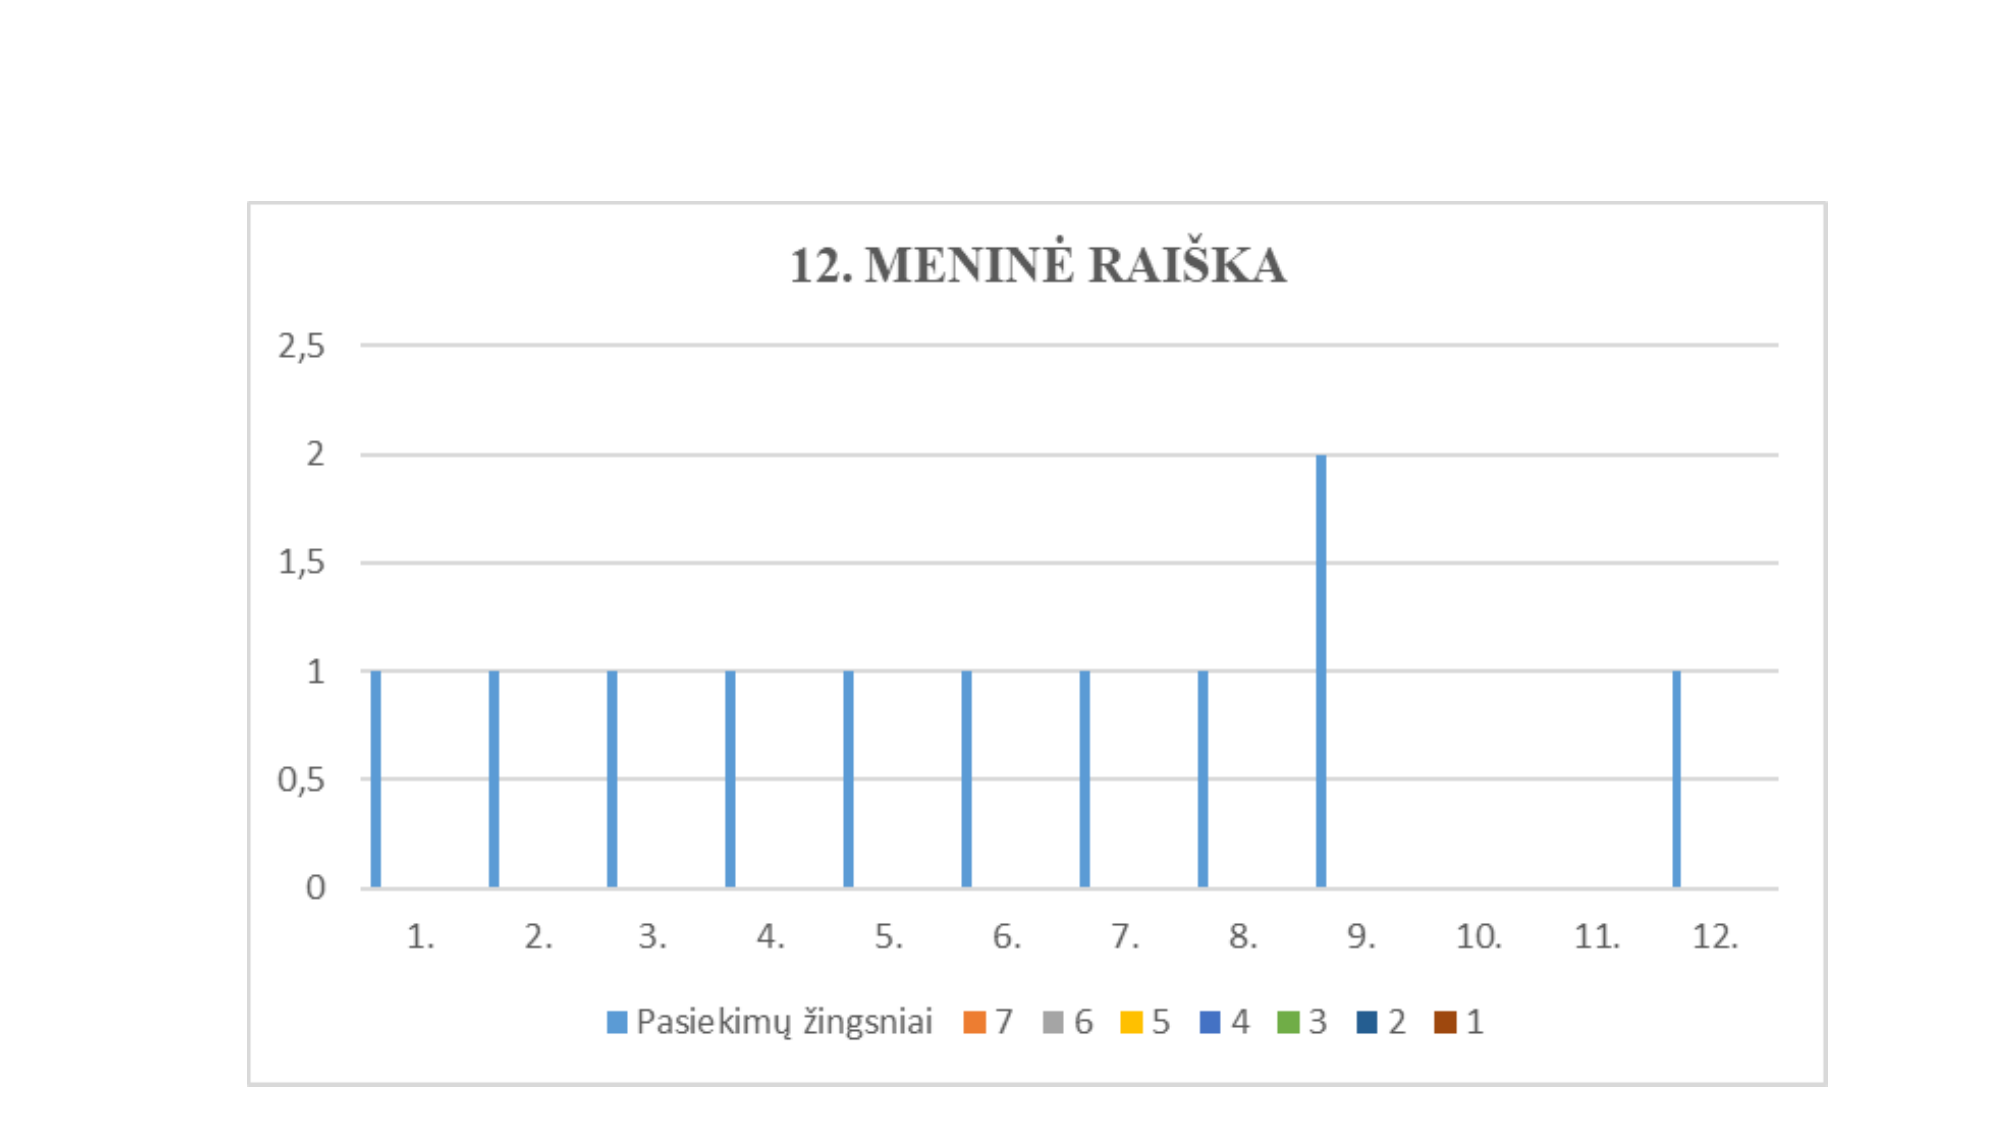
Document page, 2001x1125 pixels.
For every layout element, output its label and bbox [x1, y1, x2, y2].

picture [247, 201, 1828, 1087]
